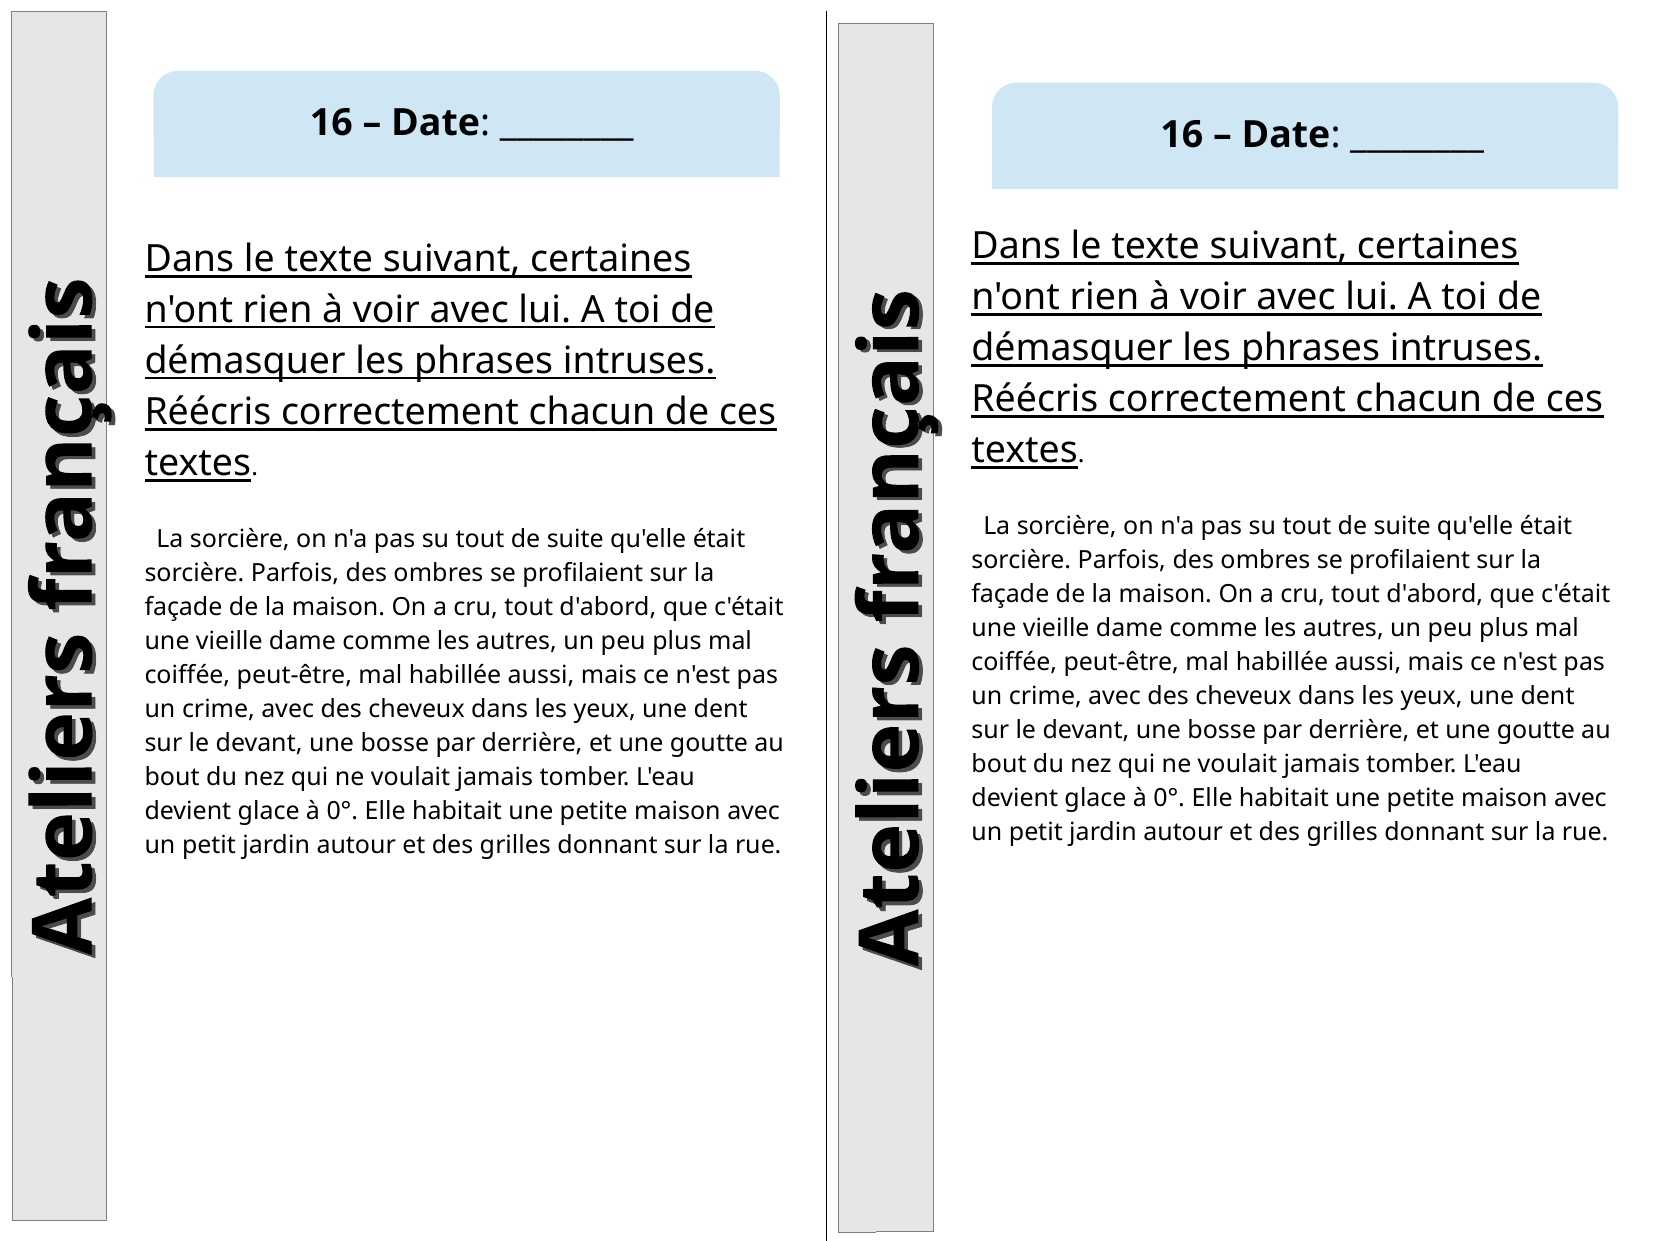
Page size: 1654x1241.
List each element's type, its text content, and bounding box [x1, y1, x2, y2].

text_box Ateliers français [838, 23, 934, 1233]
text_box [153, 70, 780, 178]
text_box 16 – Date: ________ [295, 88, 686, 166]
text_box Dans le texte suivant, certaines n'ont rien à voir avec lui. A toi de démasquer les phrases intruses. Réécris correctement chacun de ces textes. La sorcière, on n'a pas su tout de suite qu'elle était sorcière. Parfois, des ombres se profilaient sur la façade de la maison. On a cru, tout d'abord, que c'était une vieille dame comme les autres, un peu plus mal coiffée, peut-être, mal habillée aussi, mais ce n'est pas un crime, avec des cheveux dans les yeux, une dent sur le devant, une bosse par derrière, et une goutte au bout du nez qui ne voulait jamais tomber. L'eau devient glace à 0°. Elle habitait une petite maison avec un petit jardin autour et des grilles donnant sur la rue. [956, 211, 1630, 839]
text_box [992, 82, 1619, 189]
text_box Ateliers français [11, 11, 107, 1221]
text_box 16 – Date: ________ [1145, 100, 1536, 178]
text_box Dans le texte suivant, certaines n'ont rien à voir avec lui. A toi de démasquer les phrases intruses. Réécris correctement chacun de ces textes. La sorcière, on n'a pas su tout de suite qu'elle était sorcière. Parfois, des ombres se profilaient sur la façade de la maison. On a cru, tout d'abord, que c'était une vieille dame comme les autres, un peu plus mal coiffée, peut-être, mal habillée aussi, mais ce n'est pas un crime, avec des cheveux dans les yeux, une dent sur le devant, une bosse par derrière, et une goutte au bout du nez qui ne voulait jamais tomber. L'eau devient glace à 0°. Elle habitait une petite maison avec un petit jardin autour et des grilles donnant sur la rue. [129, 224, 804, 852]
